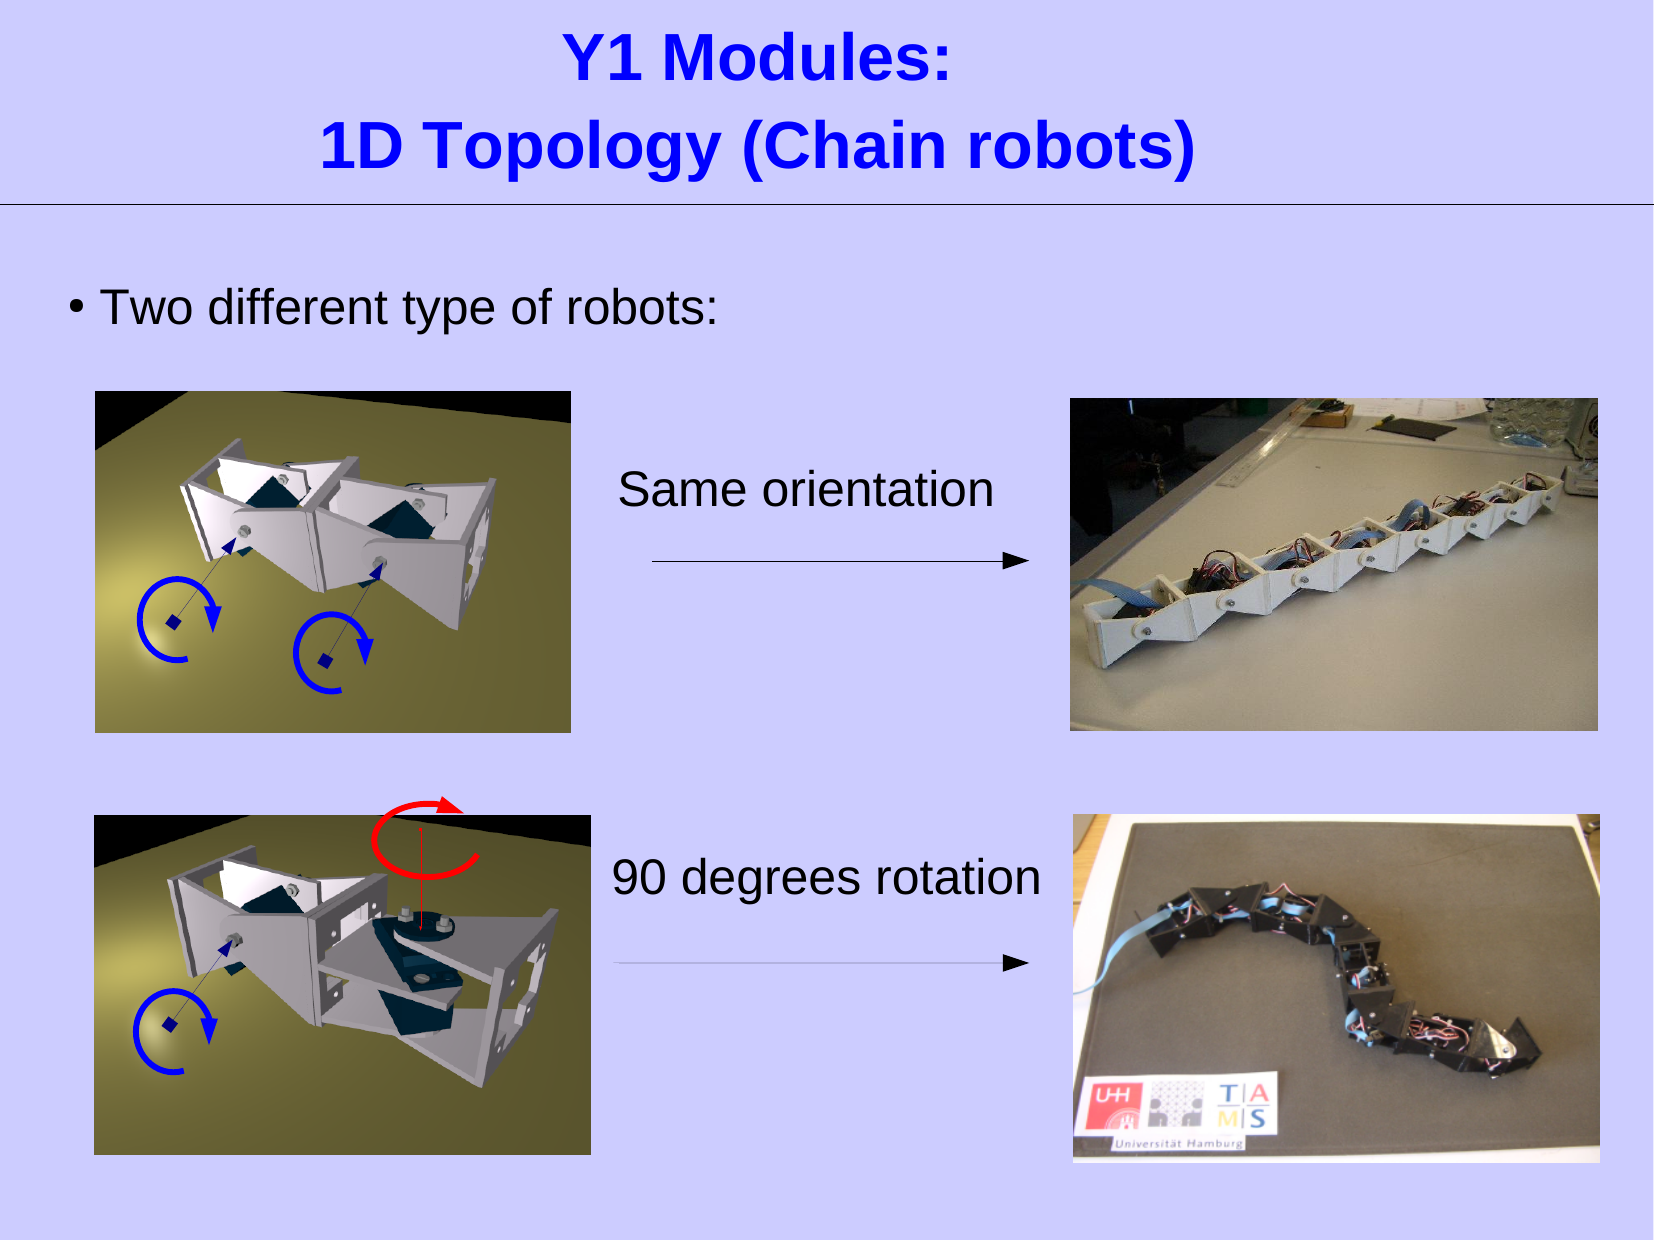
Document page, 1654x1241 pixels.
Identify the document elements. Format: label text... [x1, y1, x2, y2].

picture [1073, 814, 1600, 1163]
text_box Two different type of robots: [67, 279, 1570, 358]
picture [94, 815, 591, 1155]
text_box 90 degrees rotation [611, 849, 1043, 906]
title Y1 Modules: 1D Topology (Chain robots) [120, 0, 1396, 191]
picture [1070, 398, 1598, 731]
text_box Same orientation [617, 460, 996, 517]
picture [95, 391, 571, 733]
